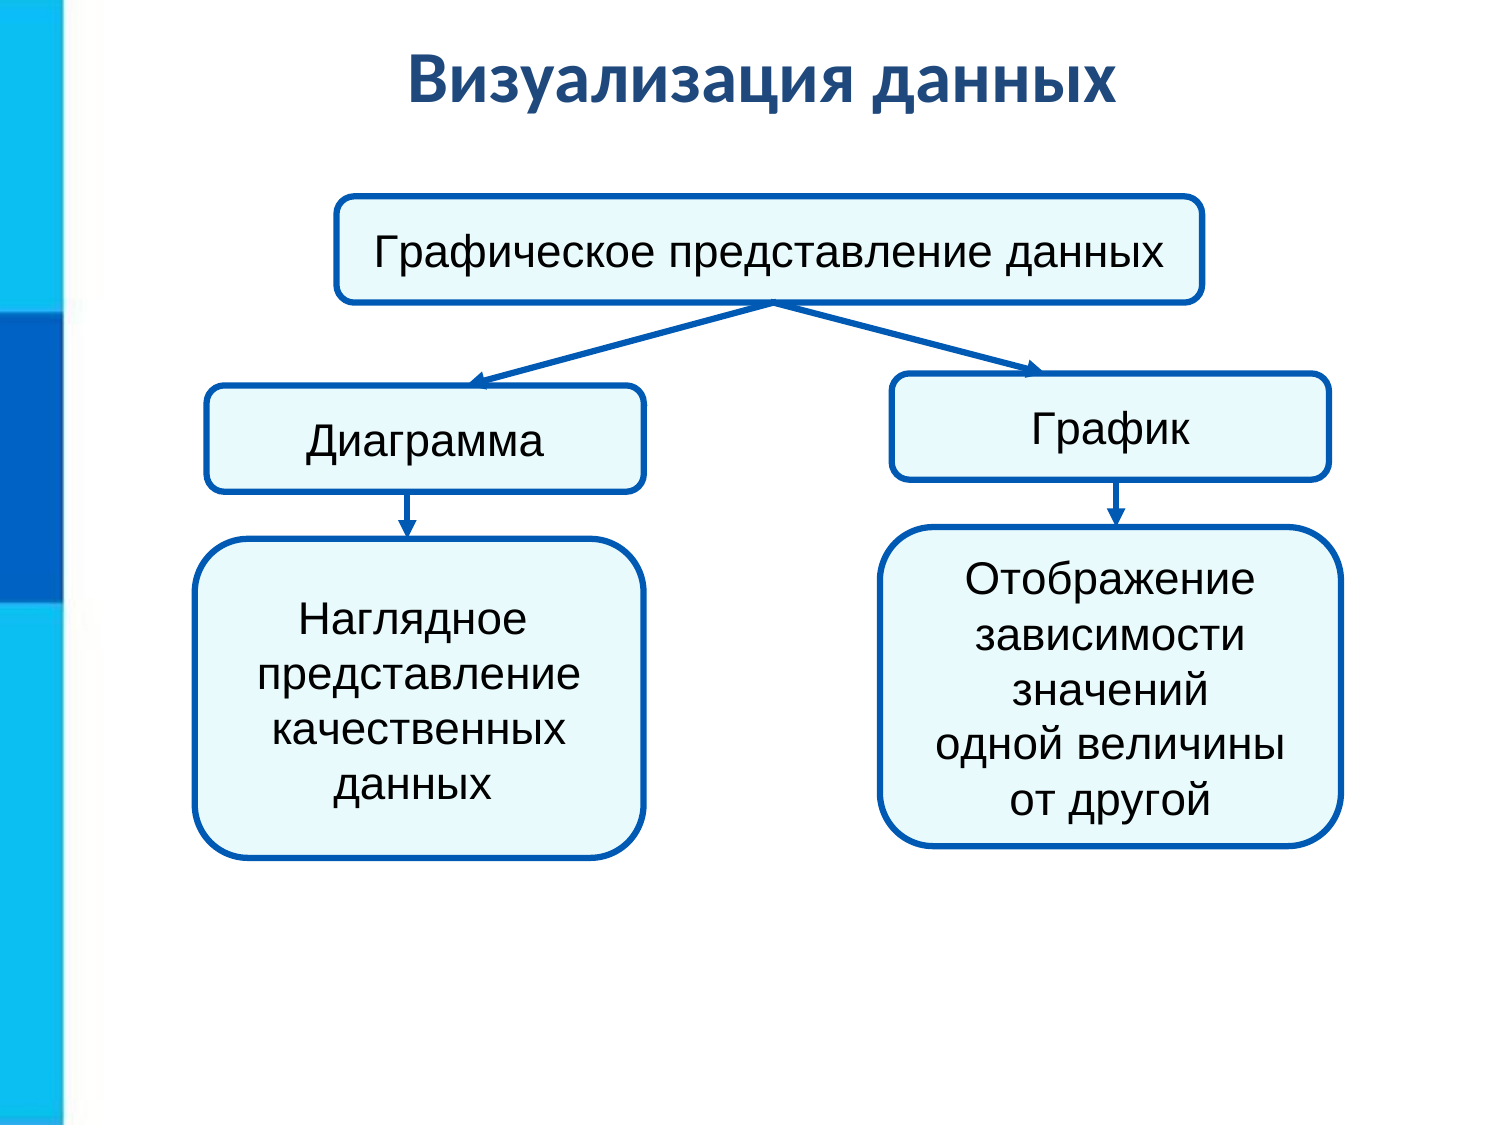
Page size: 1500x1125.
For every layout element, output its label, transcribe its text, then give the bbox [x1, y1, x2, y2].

text_box Наглядное представление качественных данных [194, 538, 644, 858]
text_box График [891, 373, 1329, 480]
text_box Визуализация данных [100, 31, 1426, 126]
text_box Графическое представление данных [336, 196, 1203, 303]
text_box Отображение зависимости значений одной величины от другой [879, 527, 1341, 847]
text_box Диаграмма [206, 385, 644, 492]
picture [0, 0, 1500, 1125]
